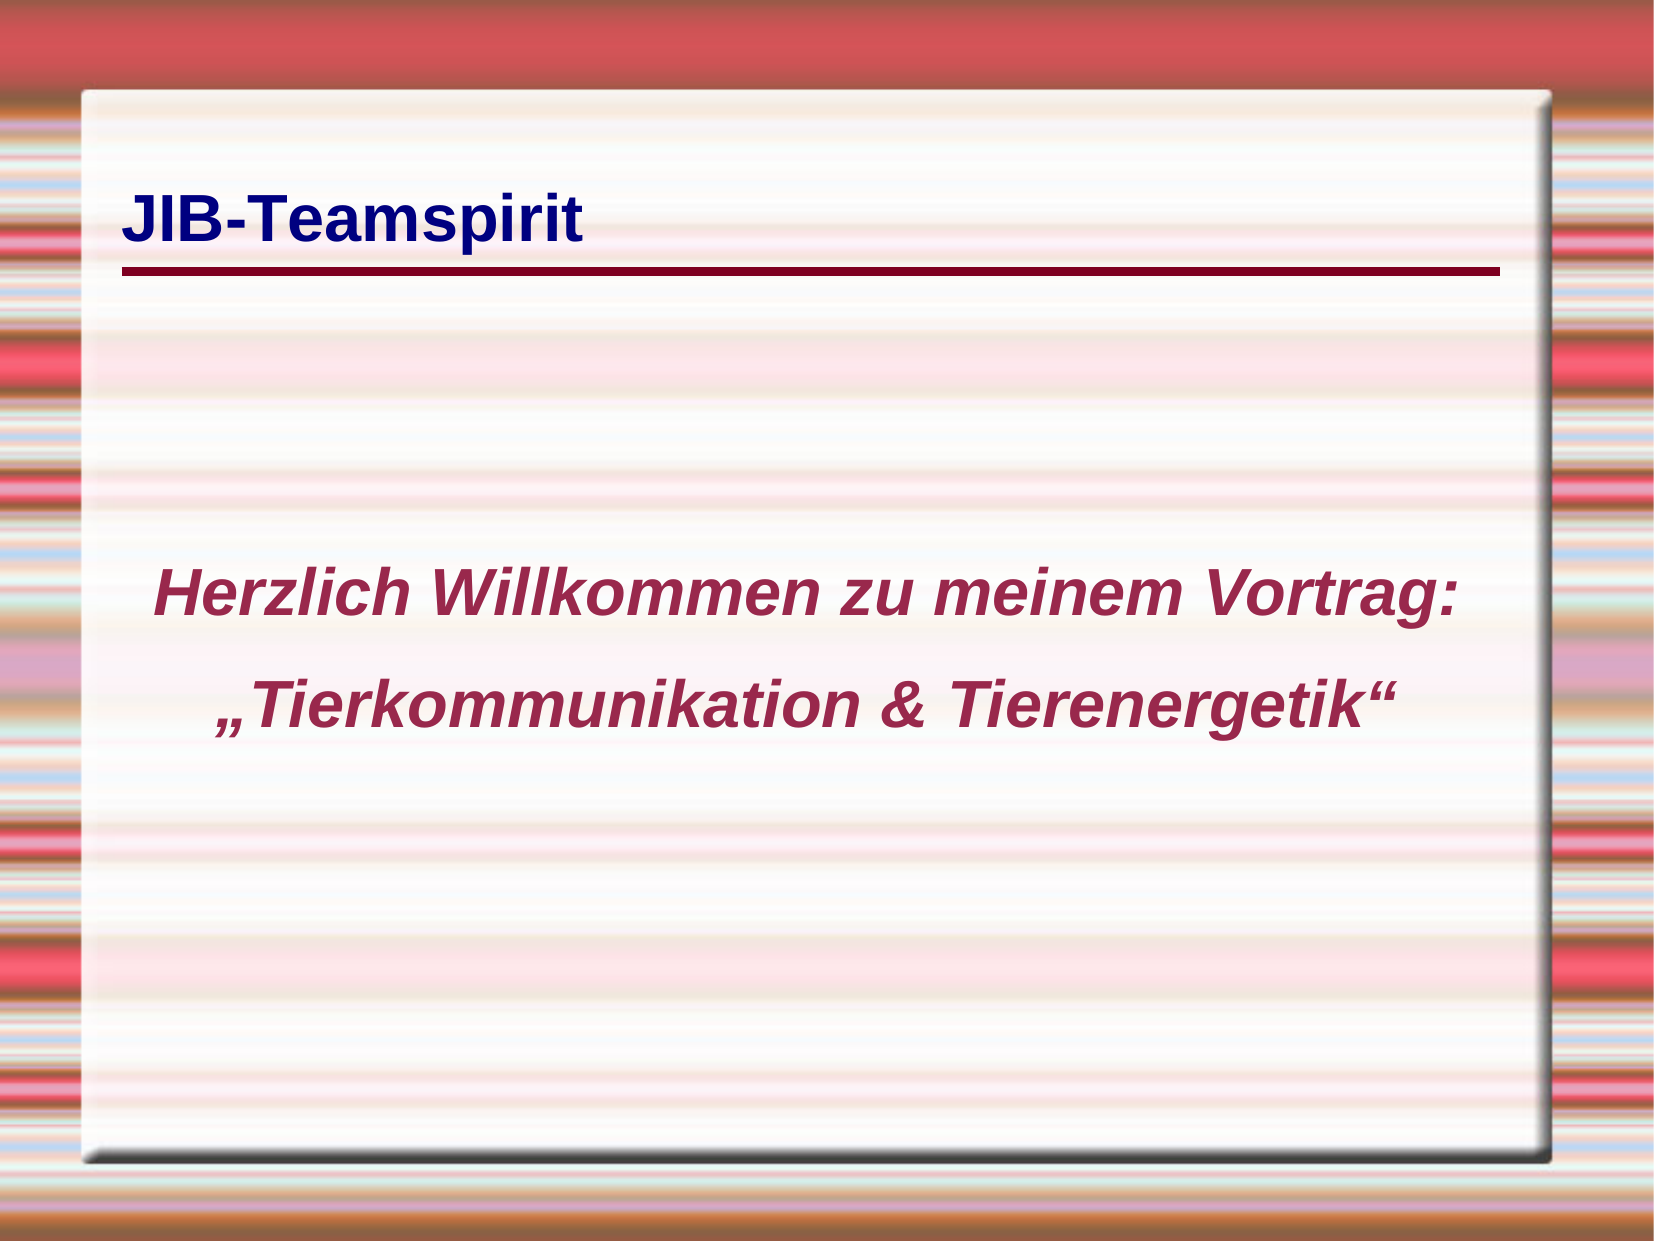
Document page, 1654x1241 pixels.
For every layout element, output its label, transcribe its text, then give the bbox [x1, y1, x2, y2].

title JIB-Teamspirit [121, 114, 1534, 322]
text_box Herzlich Willkommen zu meinem Vortrag: „Tierkommunikation & Tierenergetik“ [118, 509, 1497, 712]
picture [0, 0, 1654, 1241]
